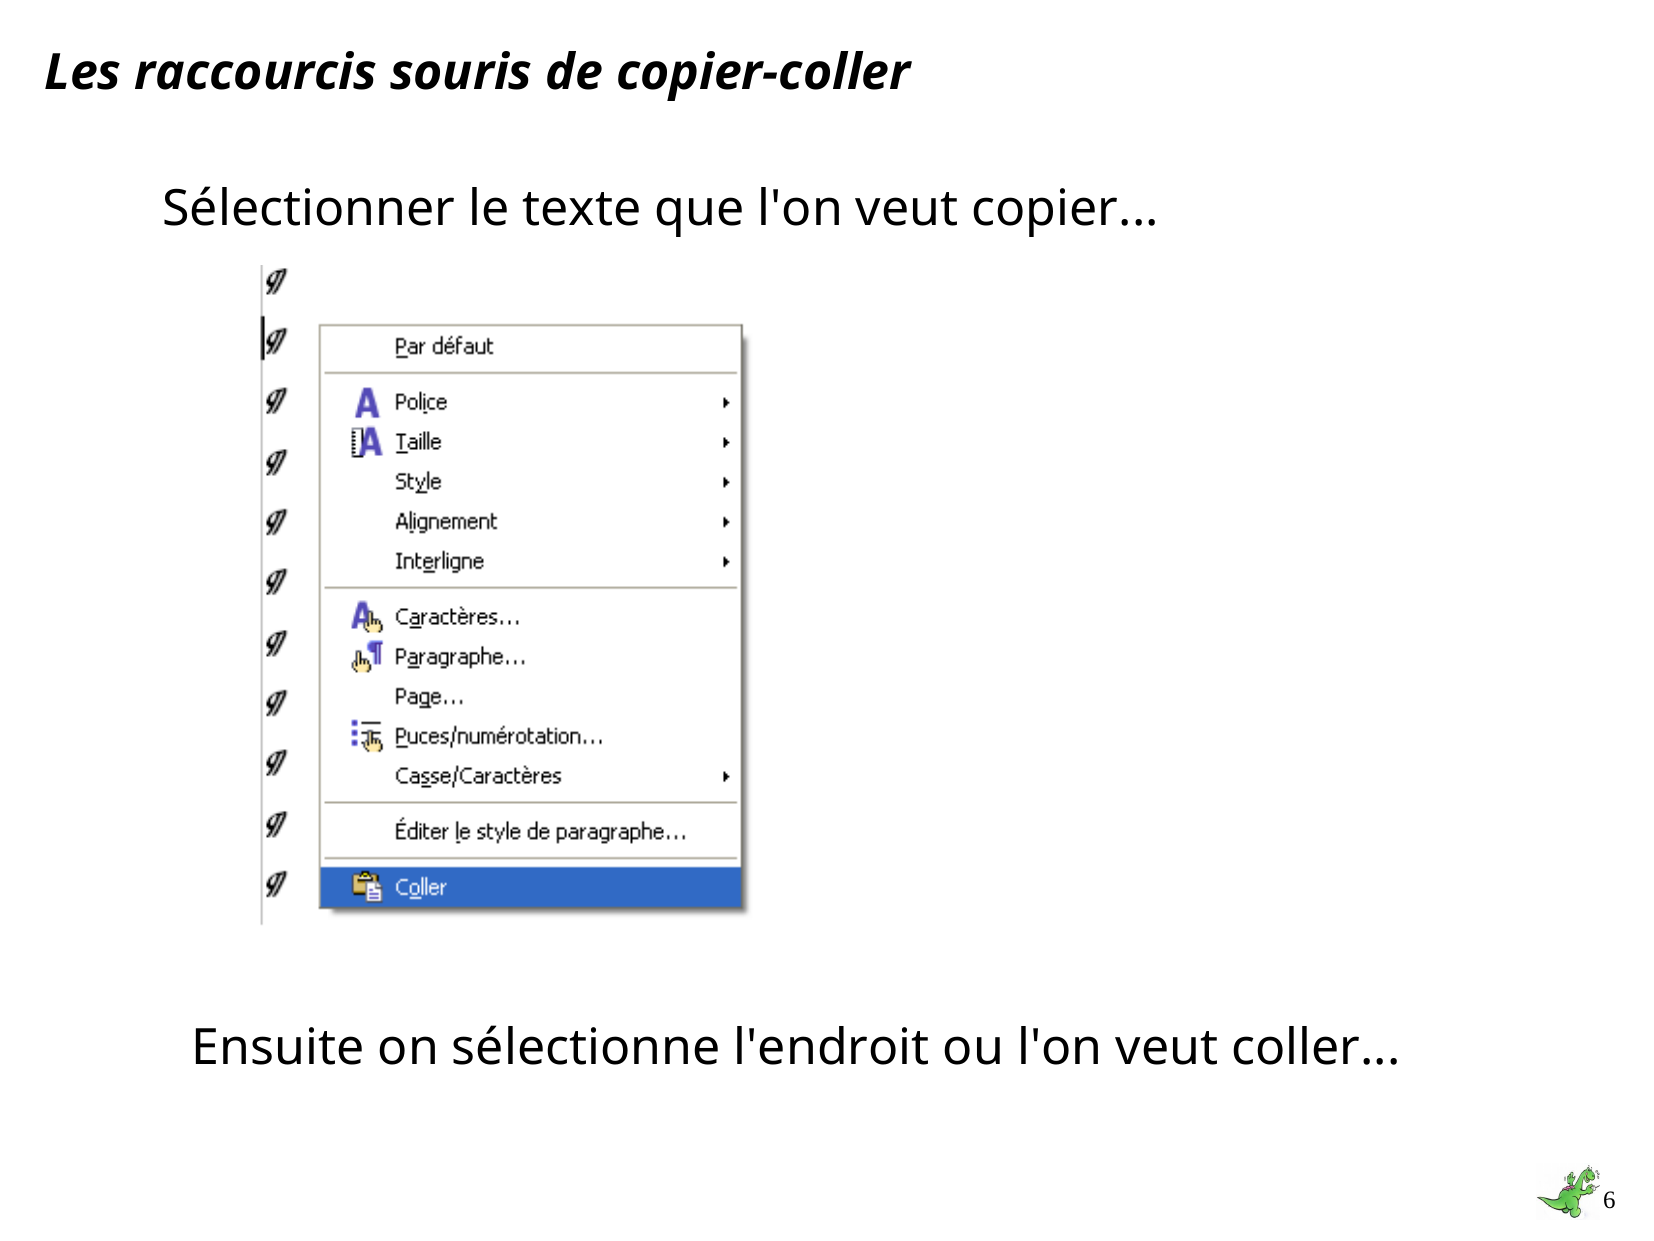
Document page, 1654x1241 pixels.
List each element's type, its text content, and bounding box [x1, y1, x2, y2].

text_box 6 [1603, 1186, 1632, 1214]
text_box Sélectionner le texte que l'on veut copier... [147, 194, 1536, 266]
picture [236, 265, 1359, 975]
picture [1536, 1163, 1600, 1220]
text_box Ensuite on sélectionne l'endroit ou l'on veut coller... [177, 1033, 1447, 1105]
text_box Les raccourcis souris de copier-coller [29, 59, 1418, 130]
